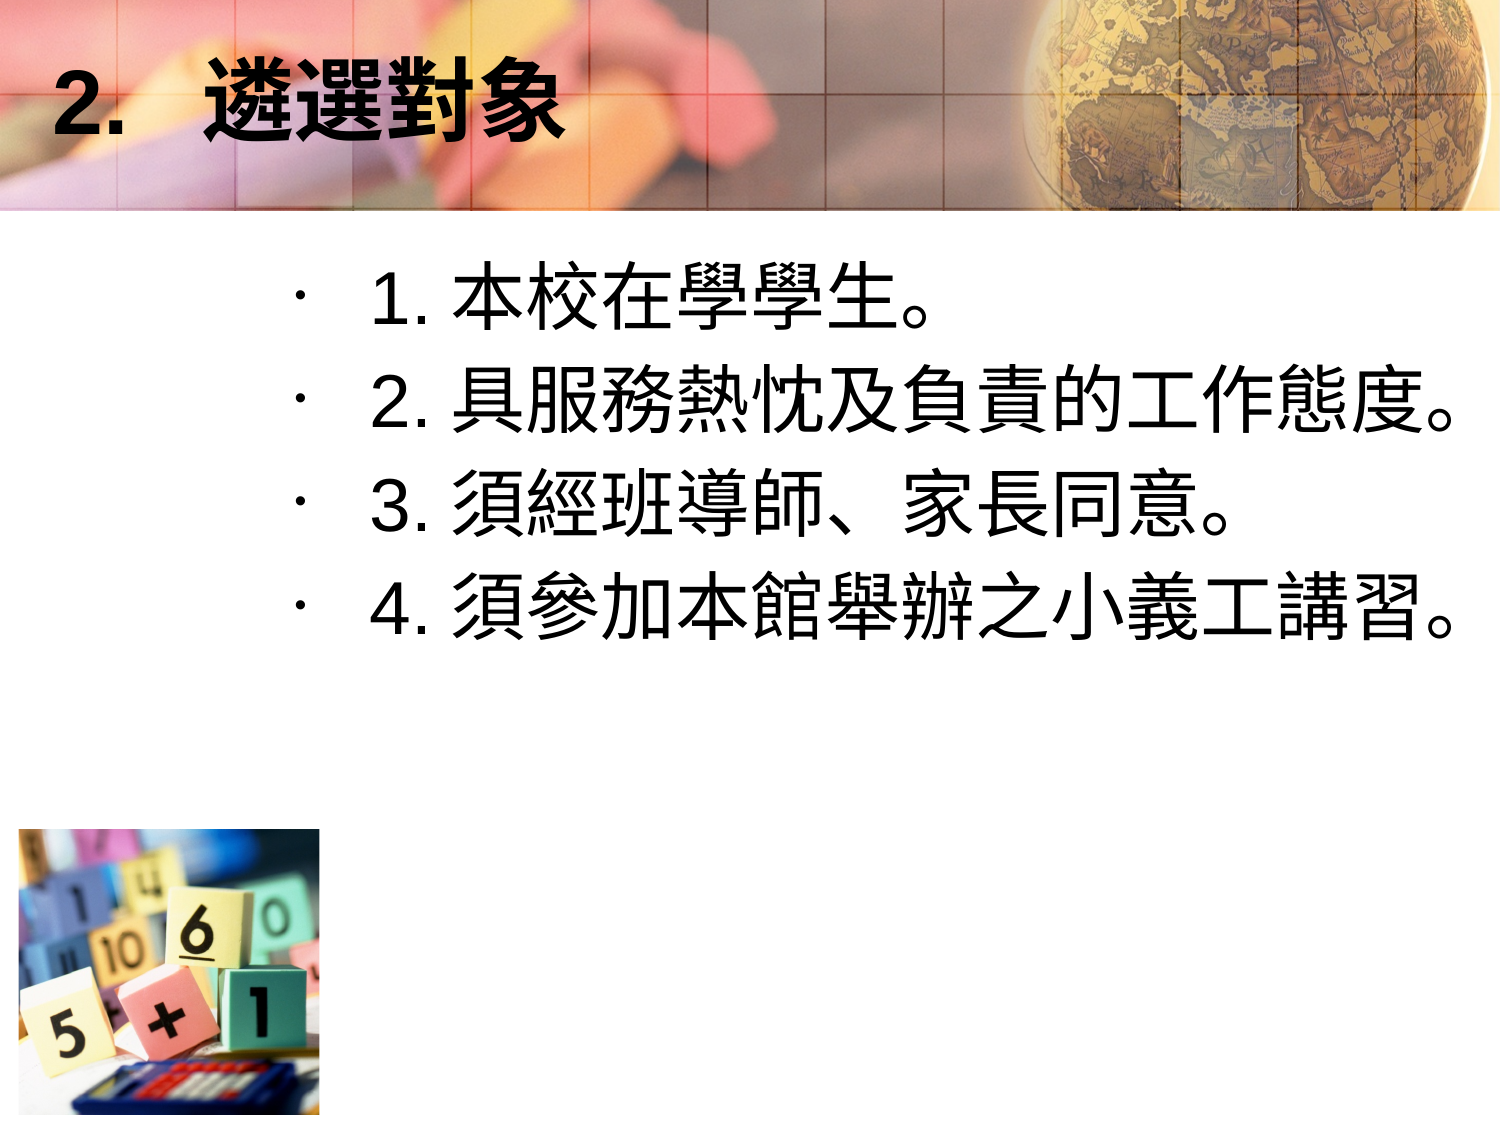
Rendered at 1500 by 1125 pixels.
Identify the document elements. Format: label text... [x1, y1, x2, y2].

picture [18, 829, 320, 1115]
text_box 1.本校在學學生。 2.具服務熱忱及負責的工作態度。 3.須經班導師、家長同意。 4.須參加本館舉辦之小義工講習。 [280, 228, 1500, 867]
picture [0, 0, 1500, 211]
text_box 2. 遴選對象 [37, 35, 1020, 161]
